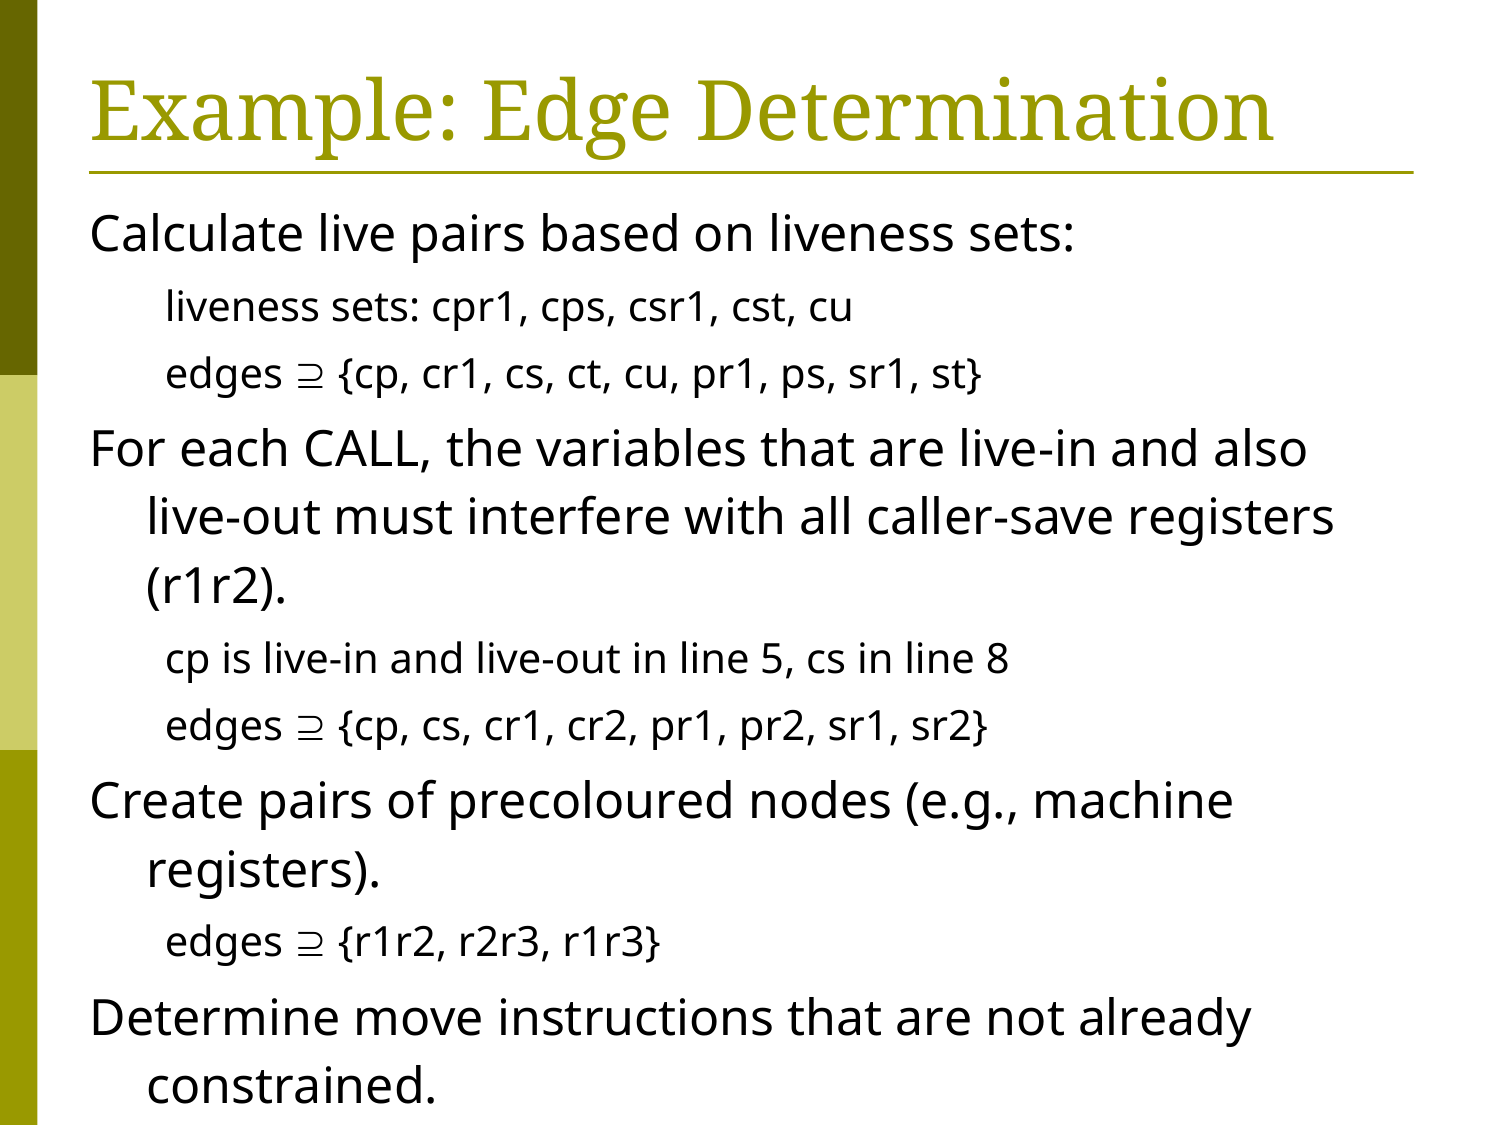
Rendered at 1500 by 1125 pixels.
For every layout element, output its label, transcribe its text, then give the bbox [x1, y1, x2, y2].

list Calculate live pairs based on liveness sets: liveness sets: cpr1, cps, csr1, cst, cu edges  {cp, cr1, cs, ct, cu, pr1, ps, sr1, st} For each CALL, the variables that are live-in and also live-out must interfere with all caller-save registers (r1r2). cp is live-in and live-out in line 5, cs in line 8 edges  {cp, cs, cr1, cr2, pr1, pr2, sr1, sr2} Create pairs of precoloured nodes (e.g., machine registers). edges  {r1r2, r2r3, r1r3} Determine move instructions that are not already constrained. moves = {cr3, tr1, ur1} (constrained = {pr1, sr1}) [75, 190, 1426, 1125]
title Example: Edge Determination [75, 45, 1426, 173]
